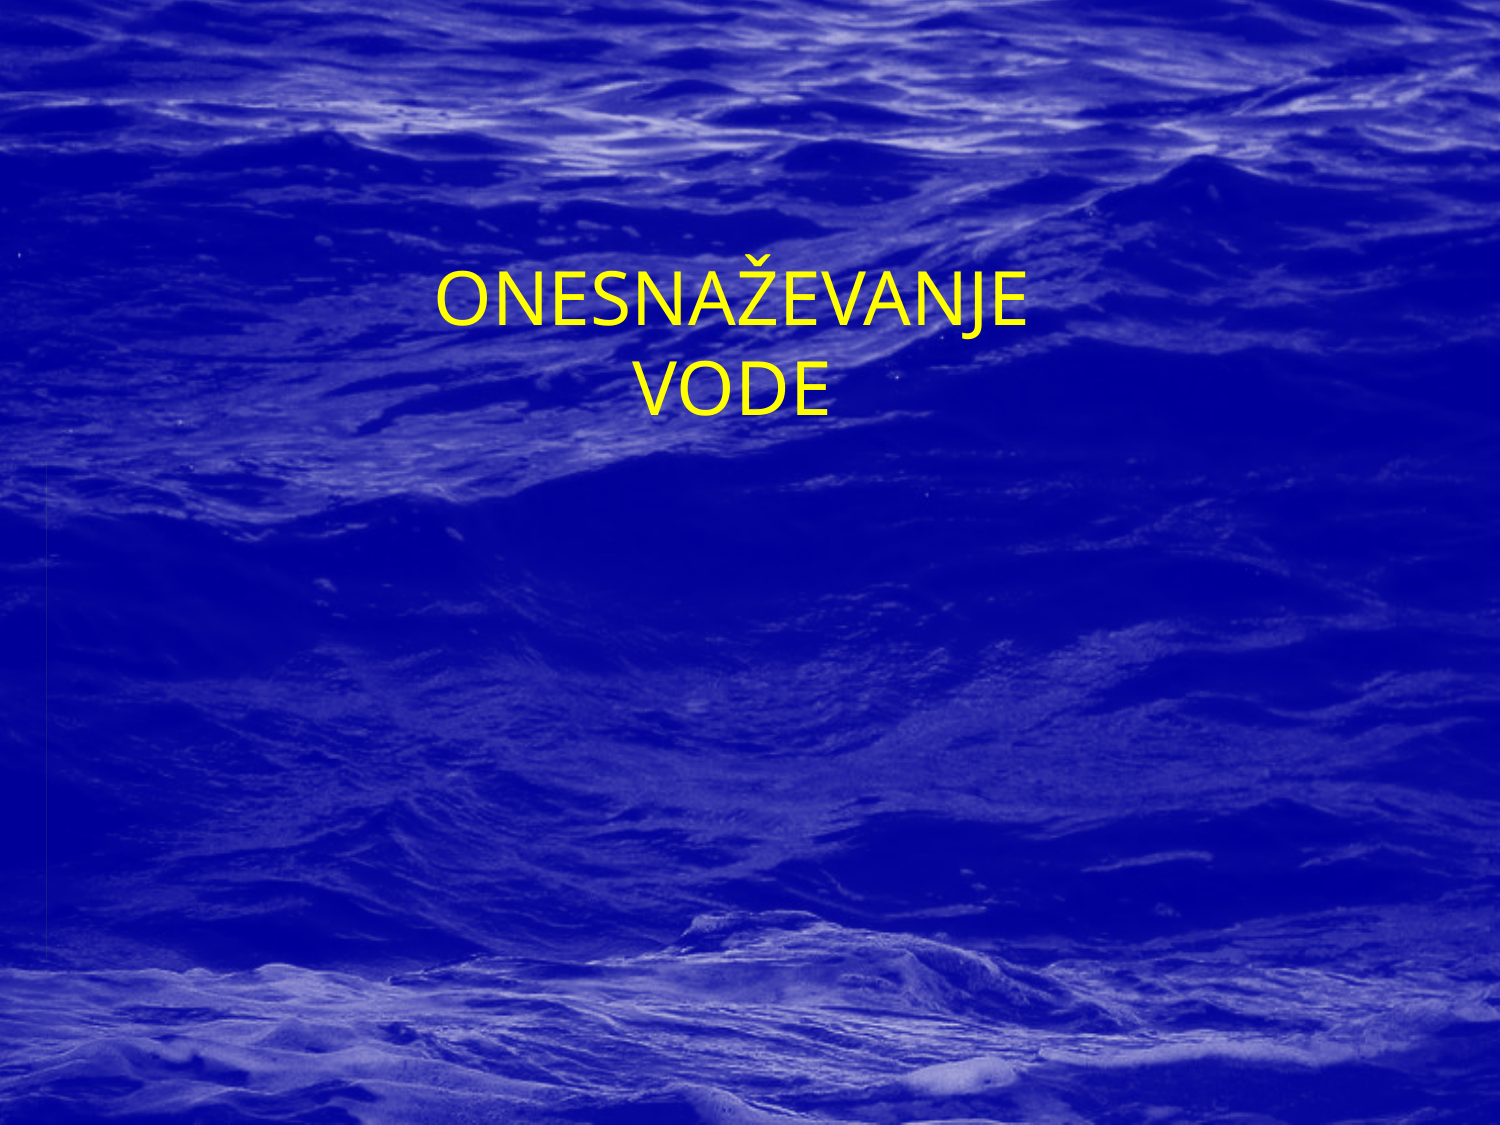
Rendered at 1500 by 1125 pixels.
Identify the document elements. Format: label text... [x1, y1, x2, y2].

picture [0, 0, 1500, 1125]
text_box ONESNAŽEVANJE VODE [100, 243, 1365, 728]
